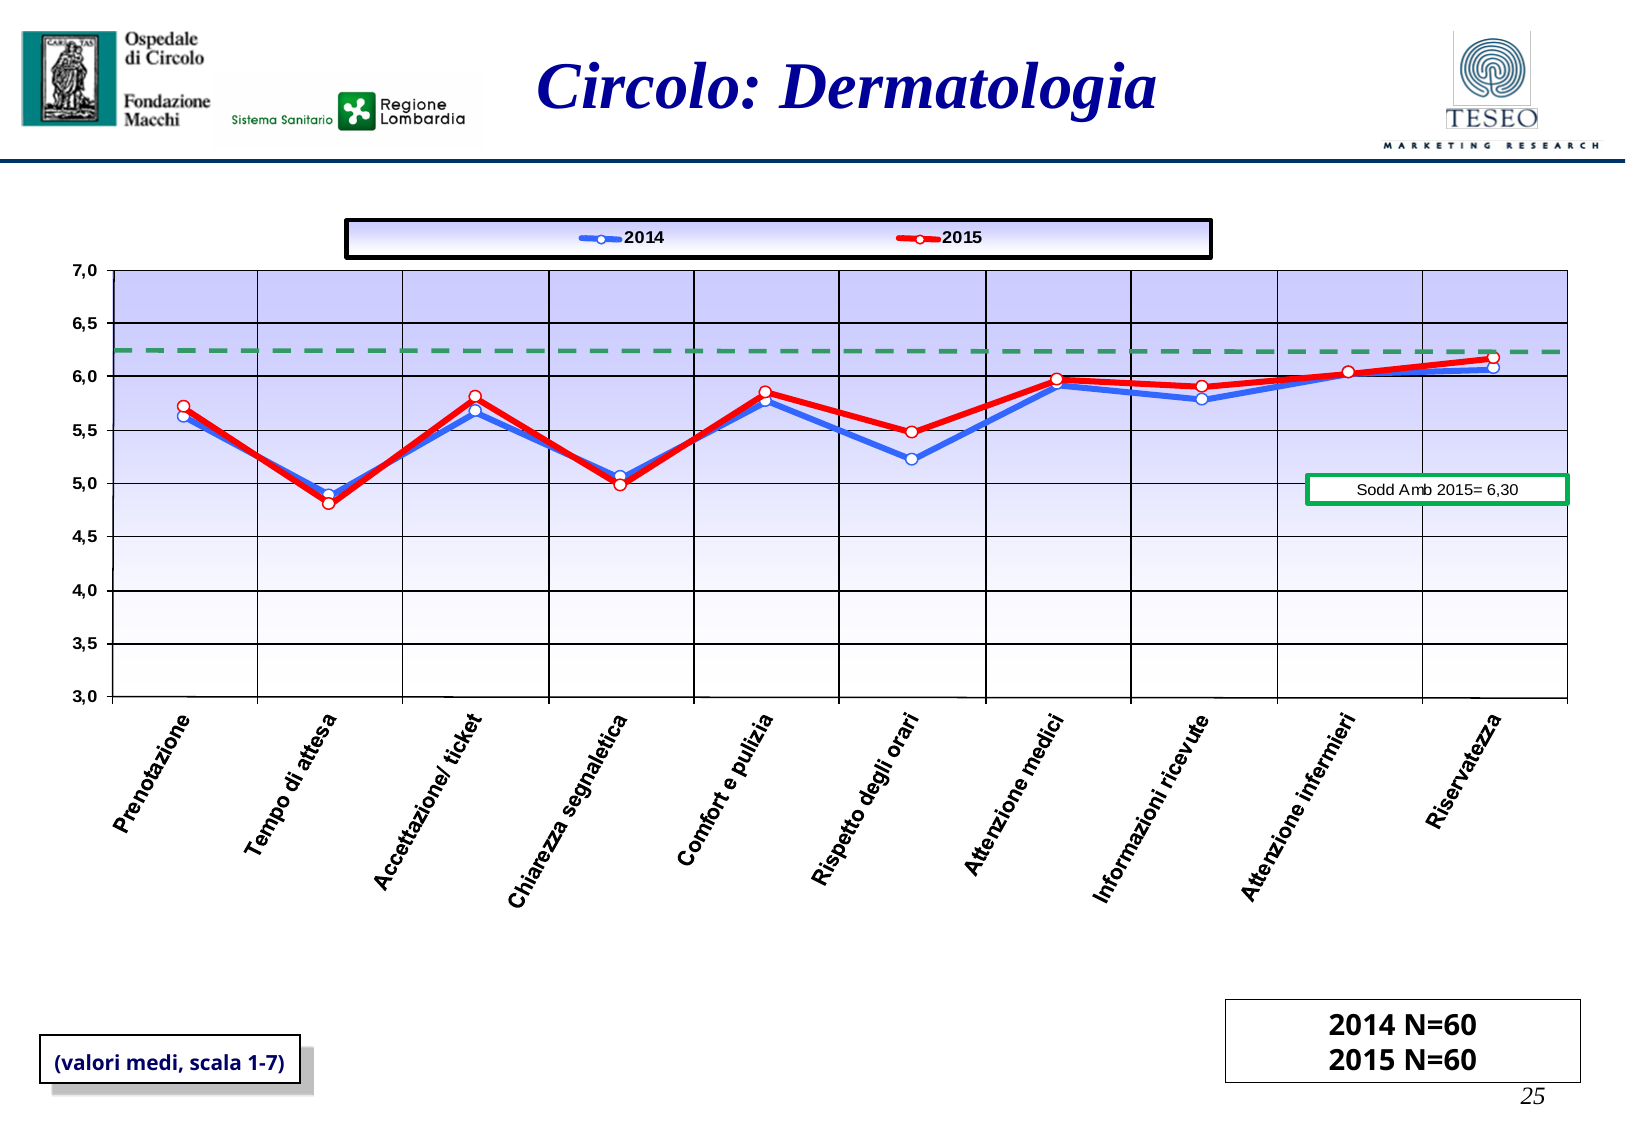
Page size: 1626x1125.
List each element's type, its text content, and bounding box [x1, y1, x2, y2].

text_box Circolo: Dermatologia [304, 18, 1392, 144]
picture [1381, 31, 1604, 149]
text_box (valori medi, scala 1-7) [39, 1034, 300, 1083]
picture [21, 31, 483, 149]
text_box 2014 N=60 2015 N=60 [1225, 999, 1581, 1083]
picture [0, 208, 1581, 1083]
